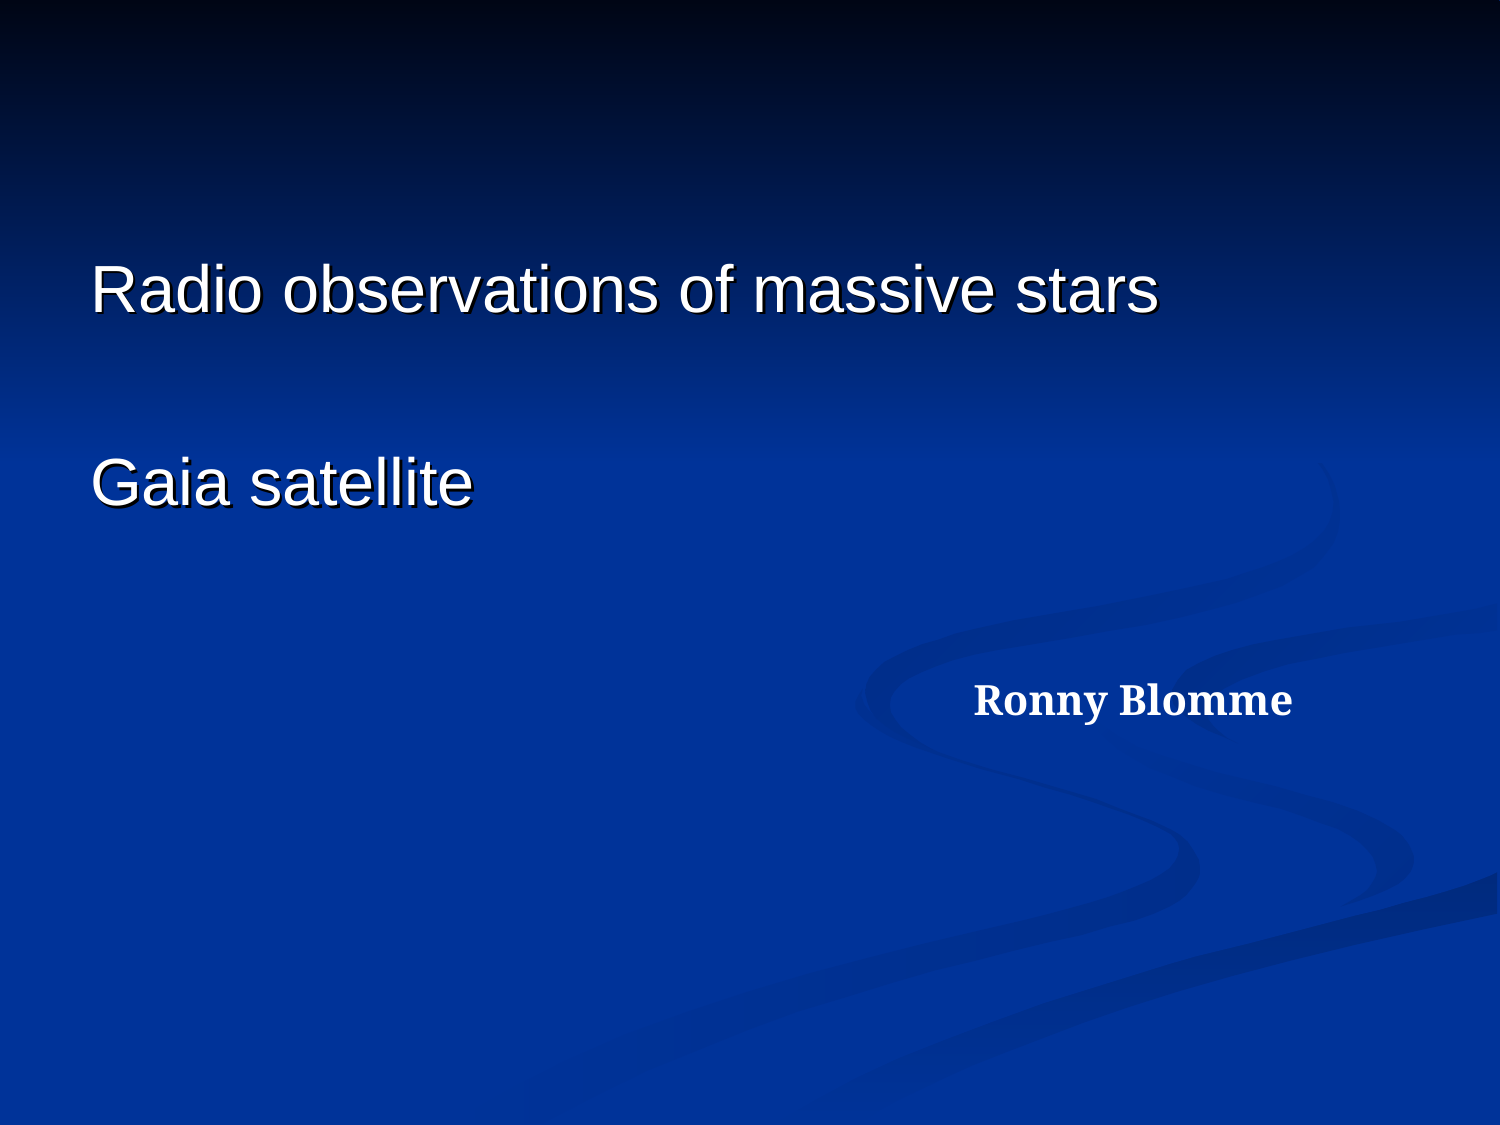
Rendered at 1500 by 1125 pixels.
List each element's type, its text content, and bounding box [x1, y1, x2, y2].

text_box Ronny Blomme [958, 666, 1344, 732]
list Radio observations of massive stars Gaia satellite [75, 237, 1426, 588]
